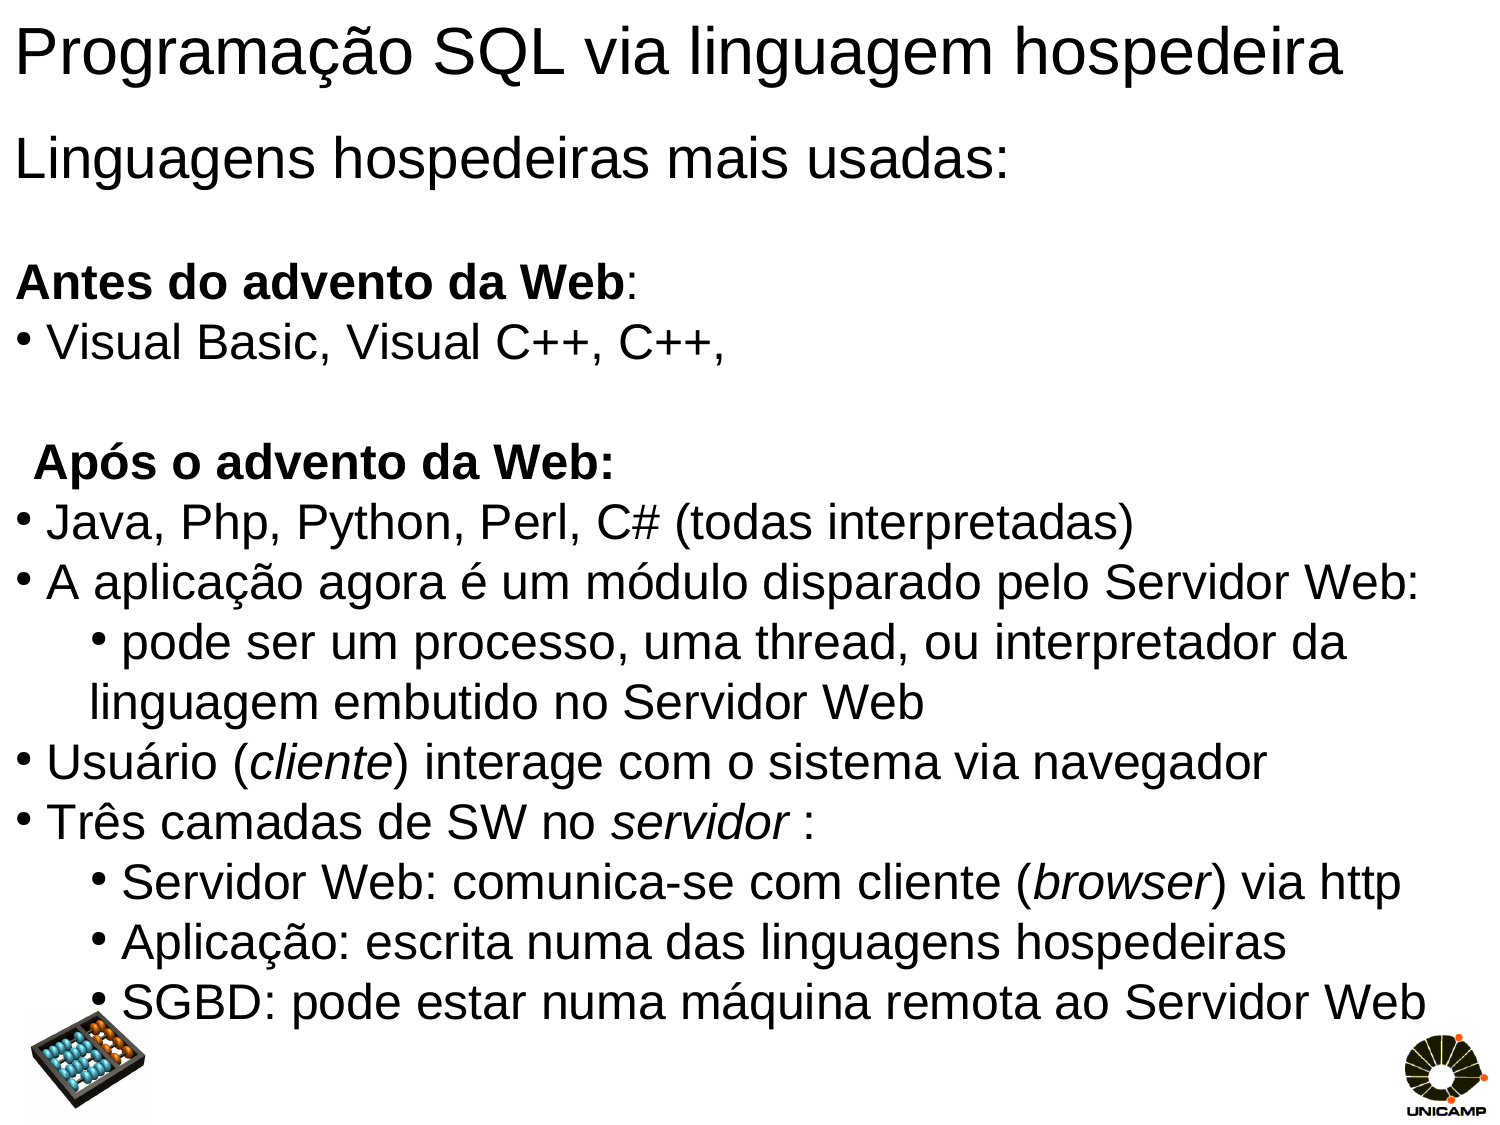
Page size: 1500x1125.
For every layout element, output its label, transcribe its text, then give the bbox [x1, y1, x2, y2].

text_box Programação SQL via linguagem hospedeira [0, 0, 1463, 95]
text_box Linguagens hospedeiras mais usadas: Antes do advento da Web: Visual Basic, Visual C++, C++, Após o advento da Web: Java, Php, Python, Perl, C# (todas interpretadas) A aplicação agora é um módulo disparado pelo Servidor Web: pode ser um processo, uma thread, ou interpretador da linguagem embutido no Servidor Web Usuário (cliente) interage com o sistema via navegador Três camadas de SW no servidor : Servidor Web: comunica-se com cliente (browser) via http Aplicação: escrita numa das linguagens hospedeiras SGBD: pode estar numa máquina remota ao Servidor Web [0, 112, 1500, 1125]
